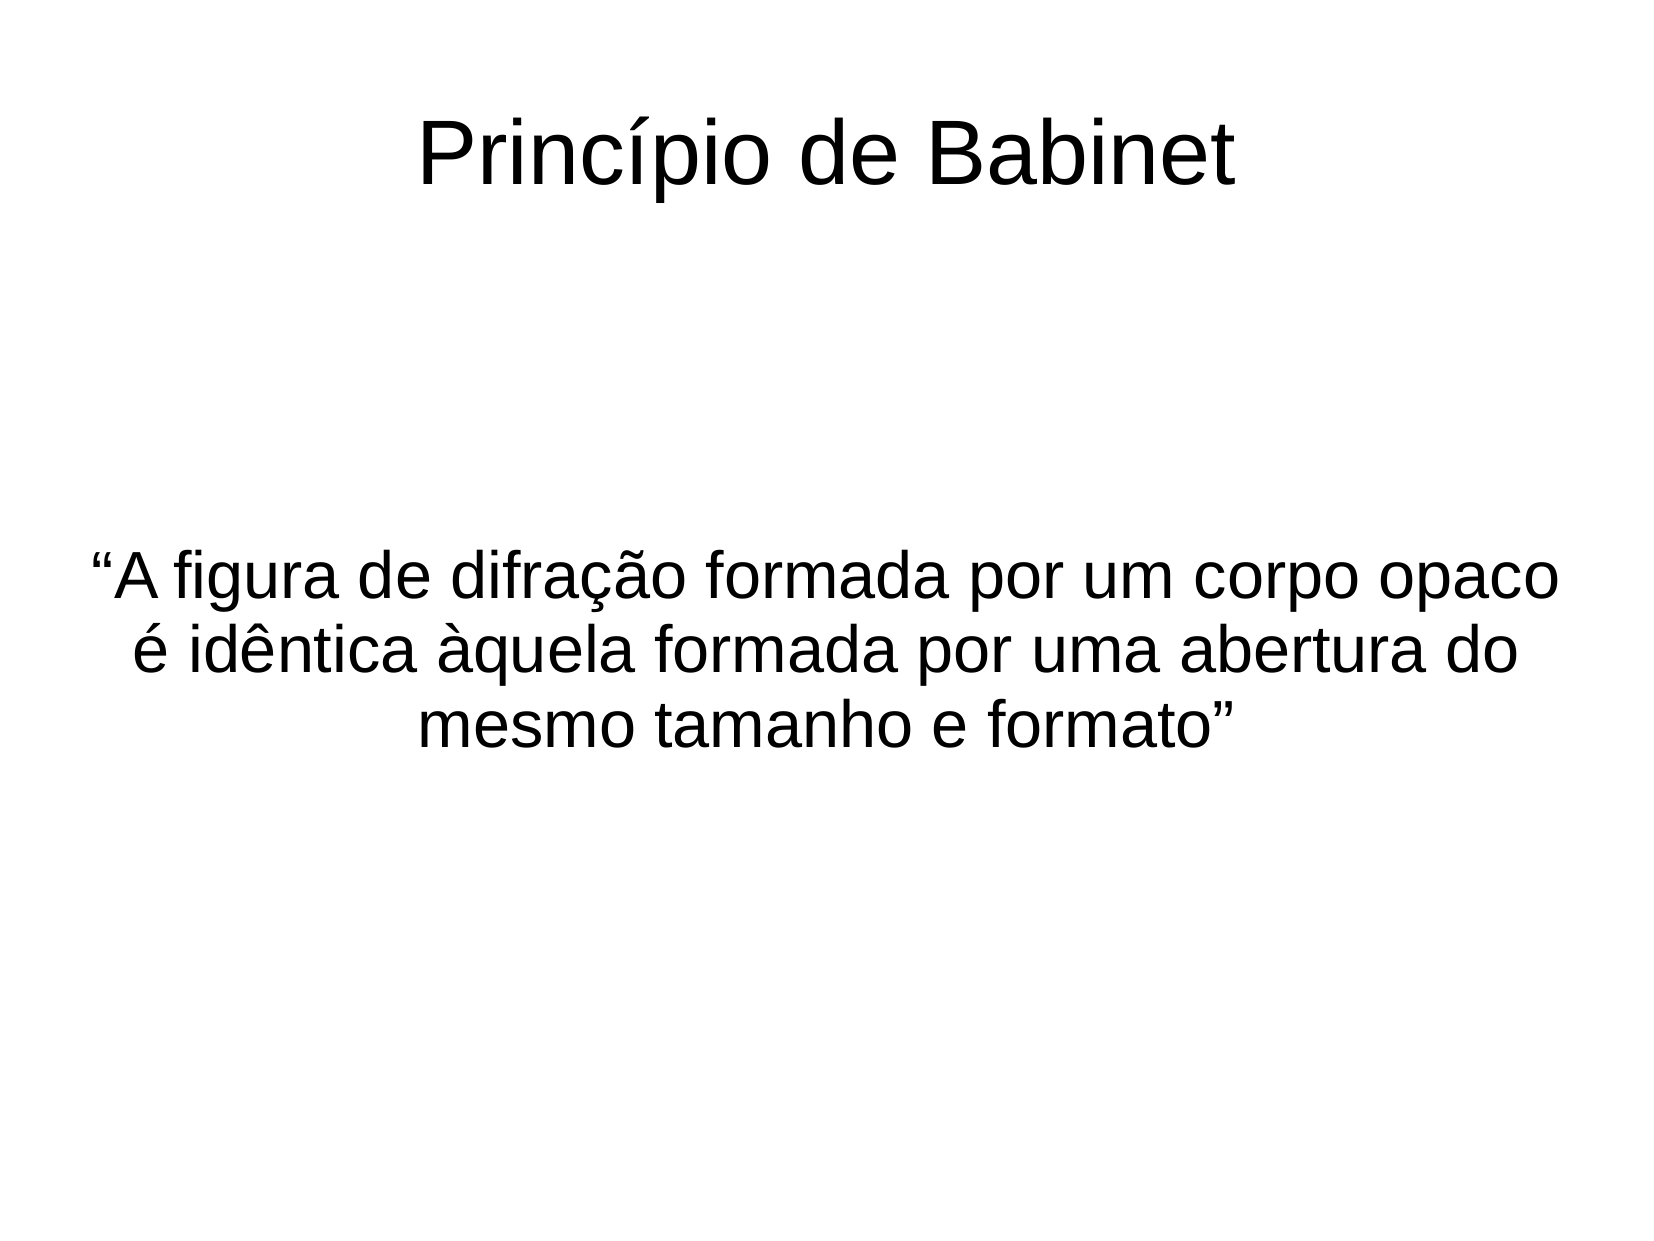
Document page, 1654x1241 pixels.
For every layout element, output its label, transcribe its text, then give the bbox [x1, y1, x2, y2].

title Princípio de Babinet [82, 49, 1571, 257]
subtitle “A figura de difração formada por um corpo opaco é idêntica àquela formada por uma abertura do mesmo tamanho e formato” [82, 290, 1571, 1010]
